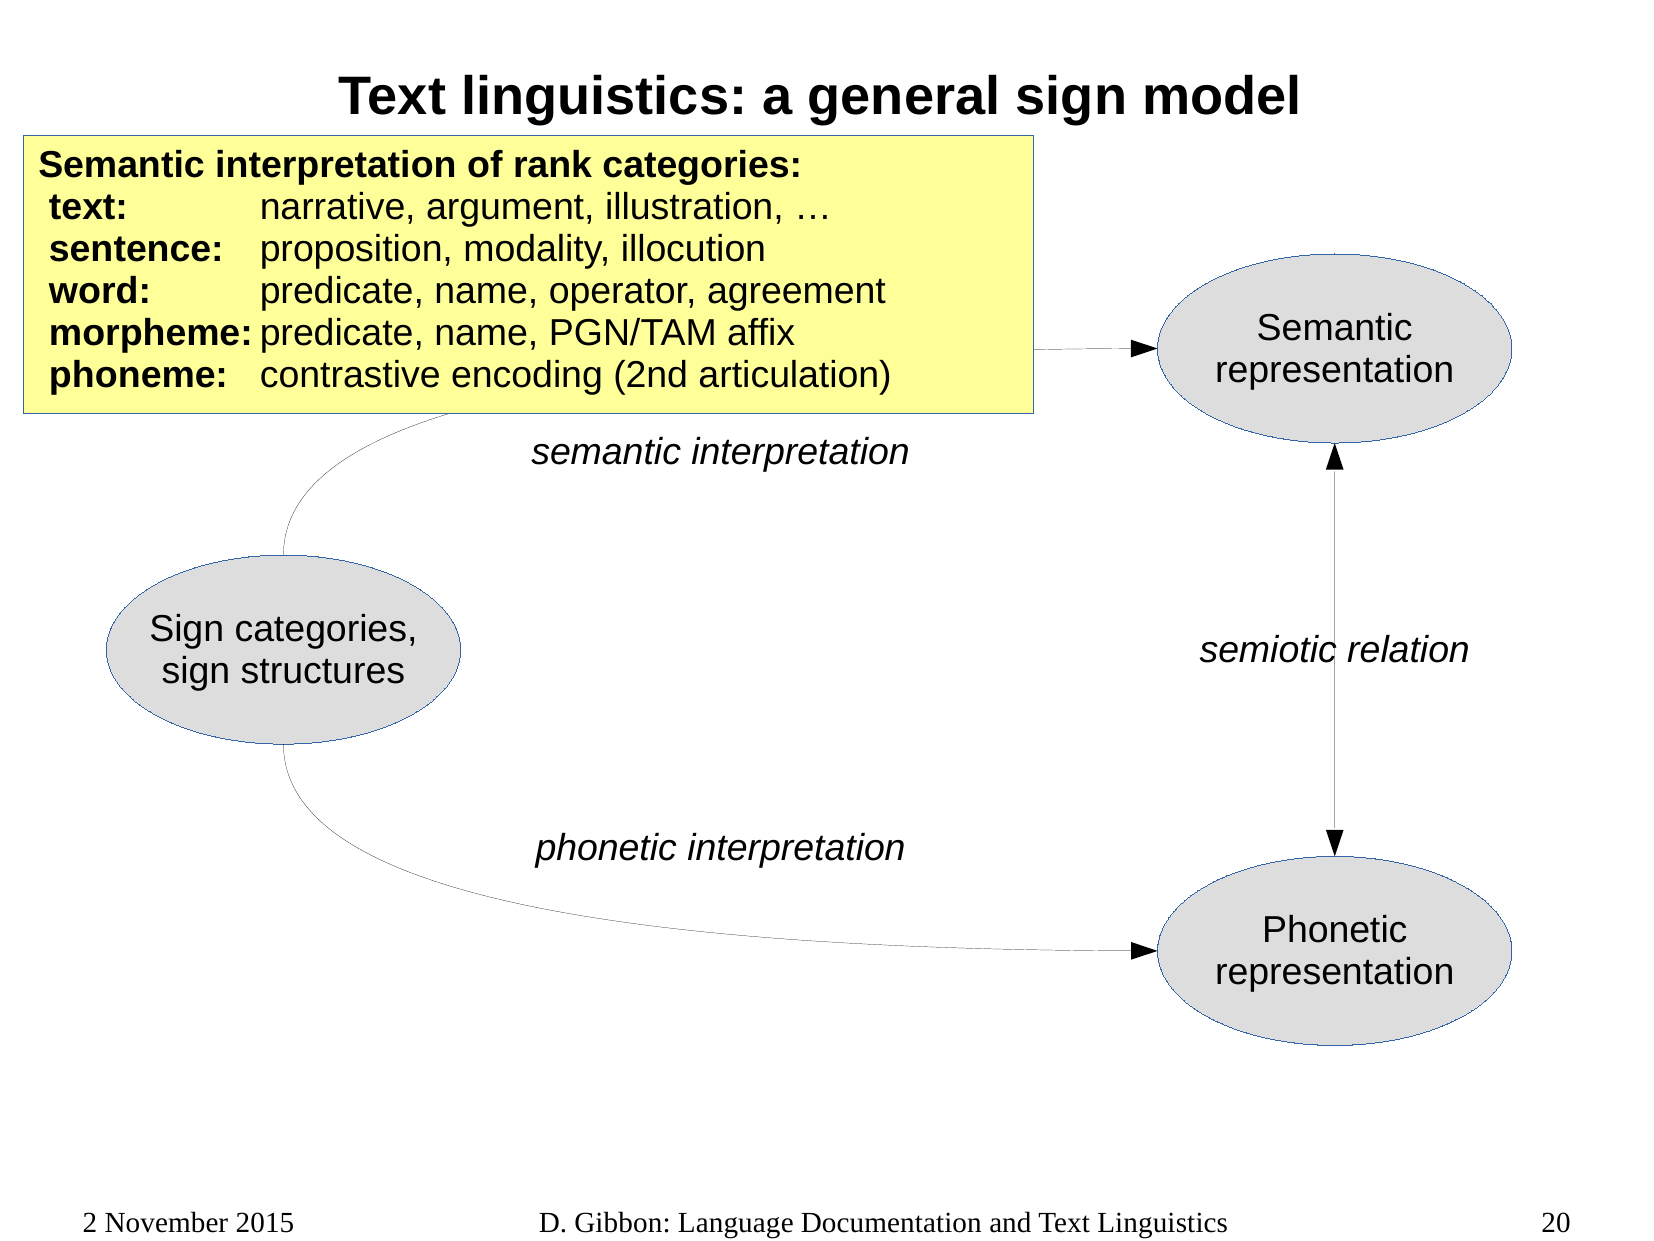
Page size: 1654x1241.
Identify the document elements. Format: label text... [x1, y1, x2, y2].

text_box Semantic representation [1157, 253, 1512, 444]
text_box Sign categories, sign structures [106, 555, 461, 745]
title Text linguistics: a general sign model [11, 49, 1630, 142]
text_box Semantic interpretation of rank categories: text: narrative, argument, illustration, … sentence: proposition, modality, illocution word: predicate, name, operator, agreement morpheme: predicate, name, PGN/TAM affix phoneme: contrastive encoding (2nd articulation) [23, 135, 1034, 414]
text_box Phonetic representation [1157, 856, 1512, 1046]
